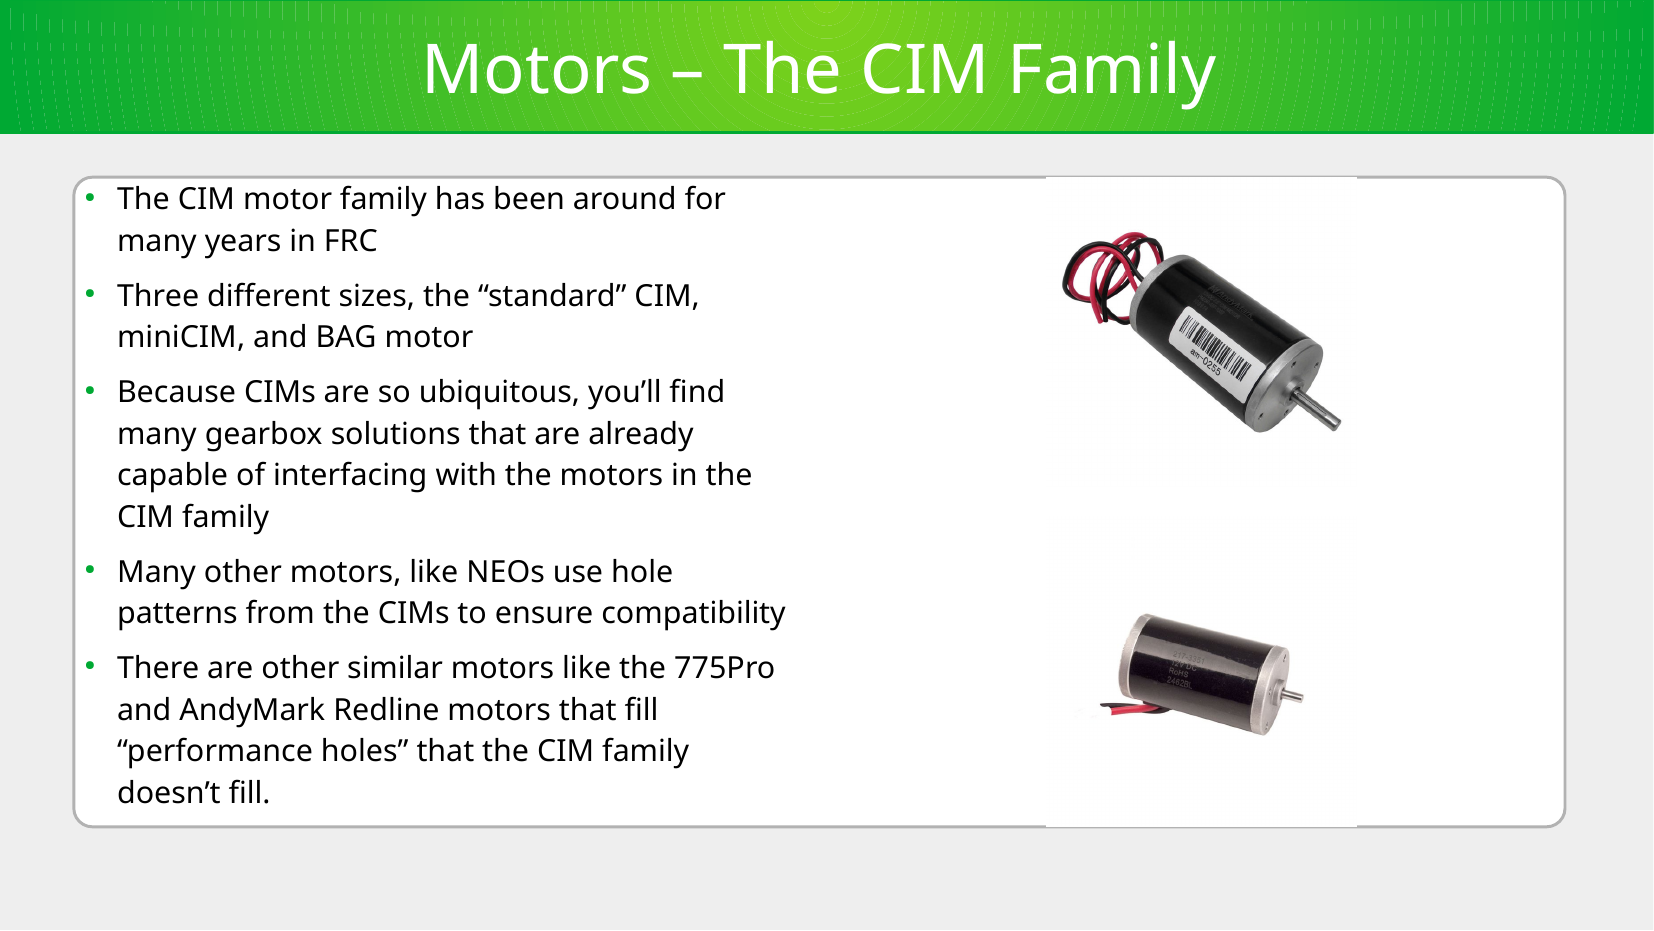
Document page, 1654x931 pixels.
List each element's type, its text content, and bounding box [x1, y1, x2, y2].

list The CIM motor family has been around for many years in FRC Three different sizes, the “standard” CIM, miniCIM, and BAG motor Because CIMs are so ubiquitous, you’ll find many gearbox solutions that are already capable of interfacing with the motors in the CIM family Many other motors, like NEOs use hole patterns from the CIMs to ensure compatibility There are other similar motors like the 775Pro and AndyMark Redline motors that fill “performance holes” that the CIM family doesn’t fill. [73, 177, 802, 827]
title Motors – The CIM Family [73, 14, 1565, 119]
picture [1046, 177, 1357, 487]
picture [1046, 516, 1357, 827]
